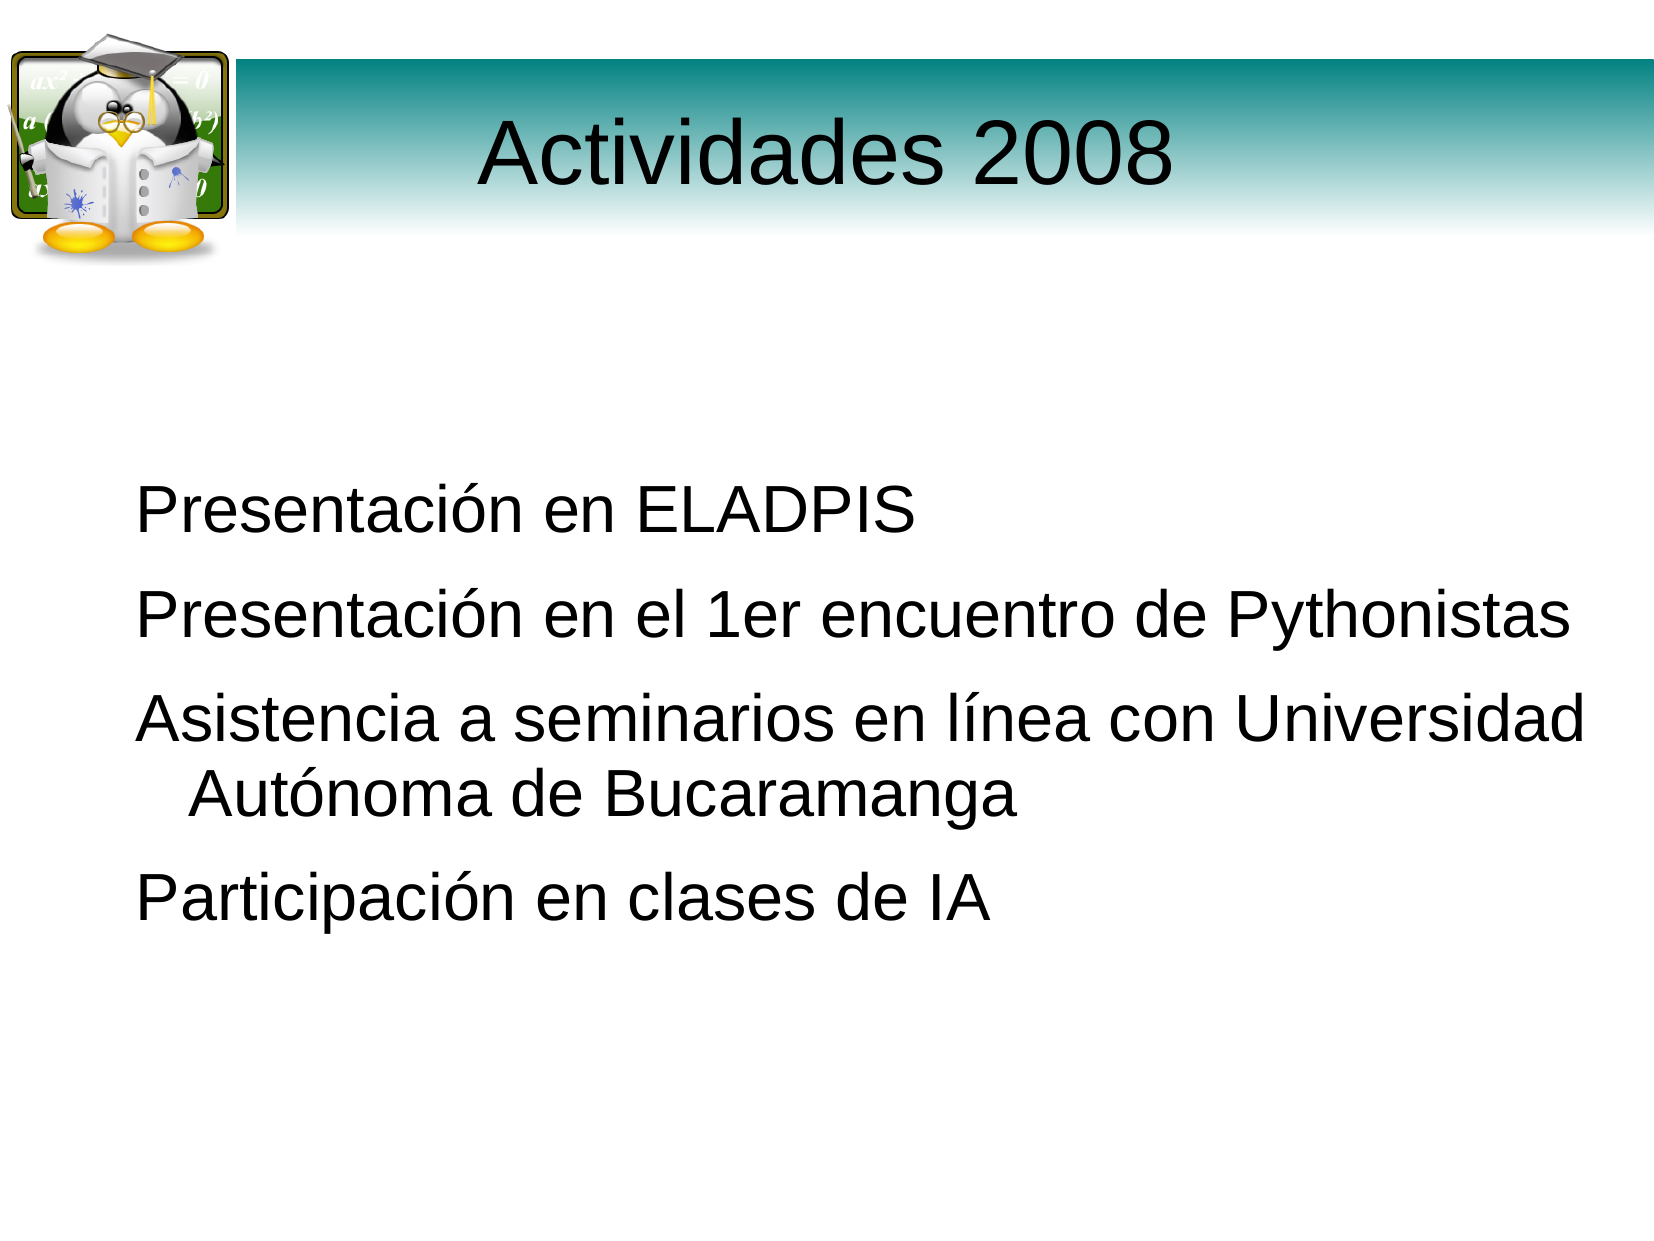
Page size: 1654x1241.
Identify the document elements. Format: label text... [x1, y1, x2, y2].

list Presentación en ELADPIS Presentación en el 1er encuentro de Pythonistas Asistencia a seminarios en línea con Universidad Autónoma de Bucaramanga Participación en clases de IA [118, 472, 1607, 1010]
picture [0, 30, 236, 266]
title Actividades 2008 [236, 49, 1571, 257]
text_box [1571, 59, 1654, 237]
